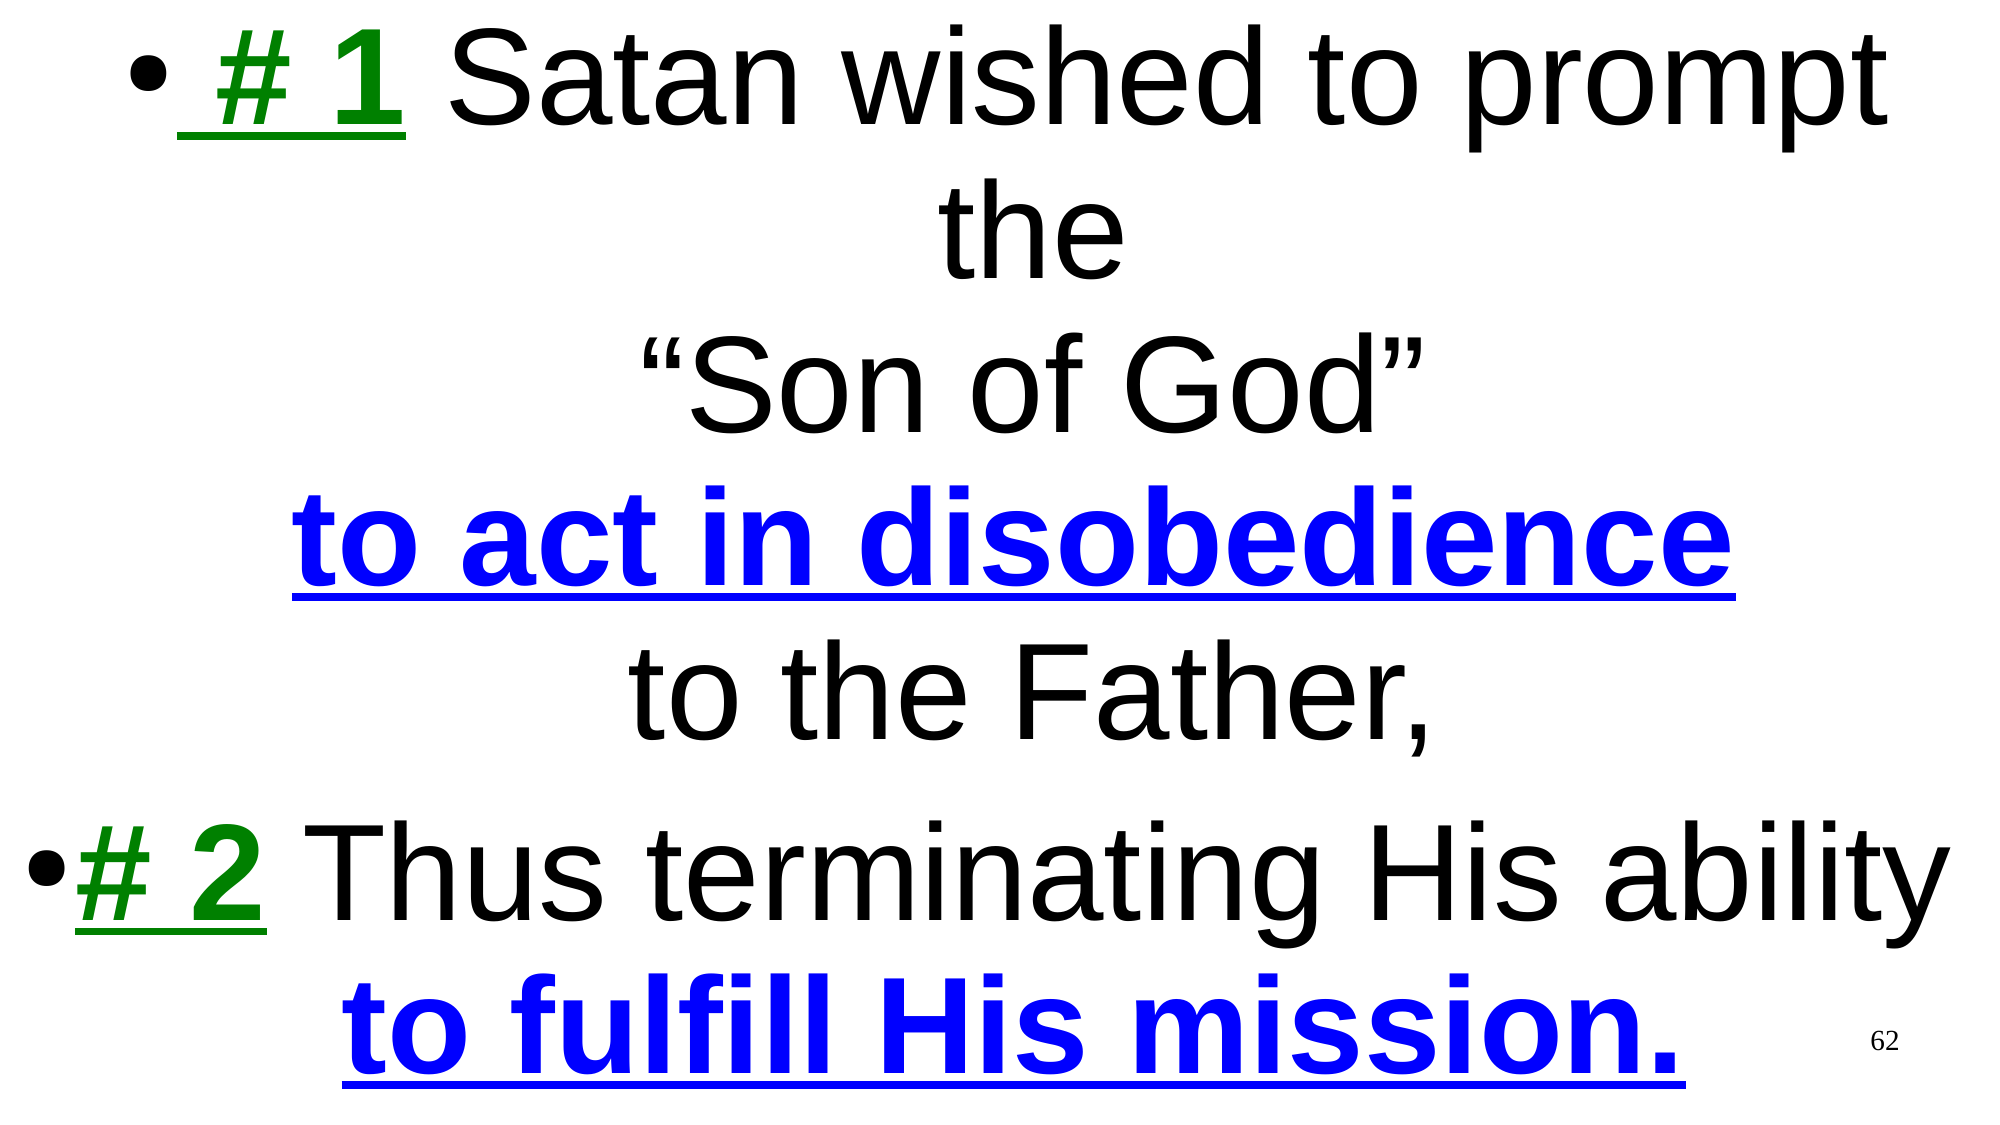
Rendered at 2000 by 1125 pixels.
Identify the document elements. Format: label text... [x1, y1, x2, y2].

list # 1 Satan wished to prompt the “Son of God” to act in disobedience to the Father, # 2 Thus terminating His ability to fulfill His mission. [0, 0, 1996, 1123]
